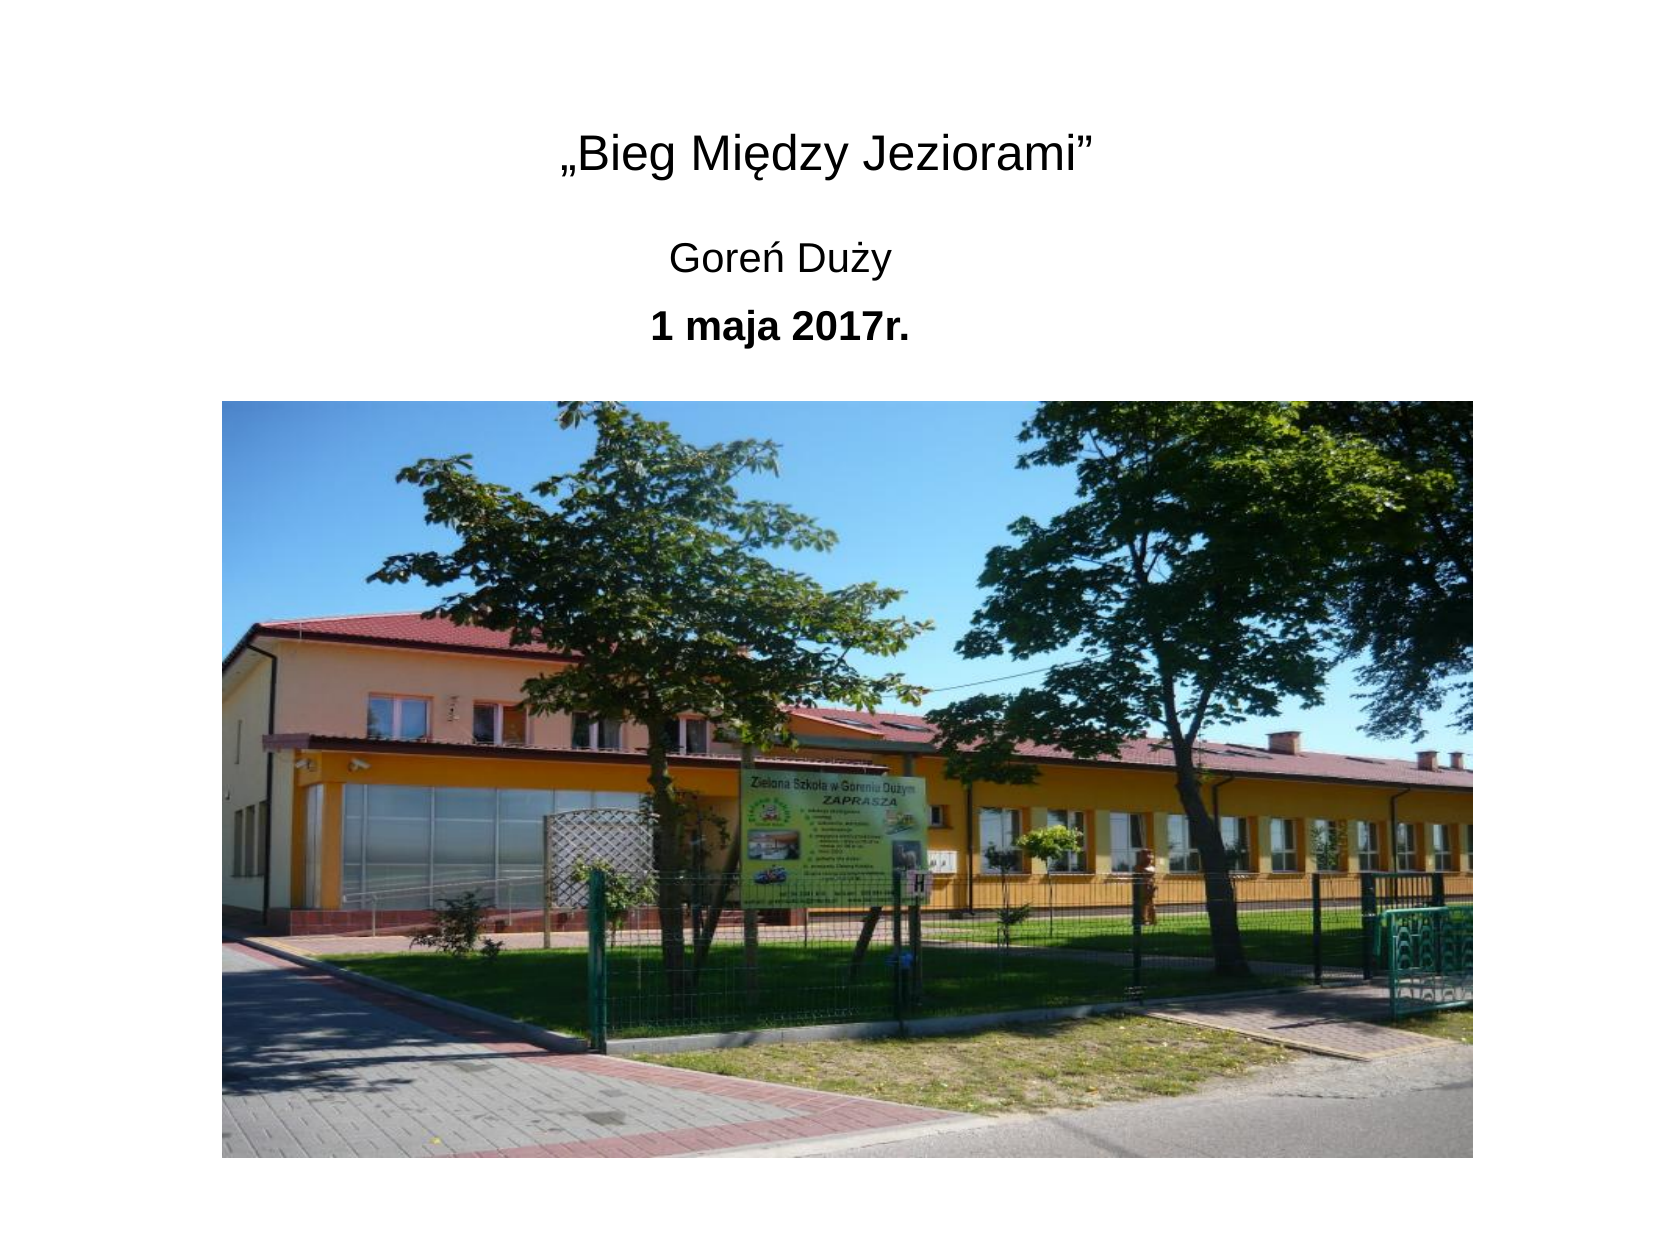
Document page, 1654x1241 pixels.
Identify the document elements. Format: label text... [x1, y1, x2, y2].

title „Bieg Między Jeziorami” [82, 49, 1571, 257]
text_box Goreń Duży [568, 227, 957, 295]
text_box 1 maja 2017r. [555, 295, 1051, 358]
picture [222, 401, 1473, 1158]
